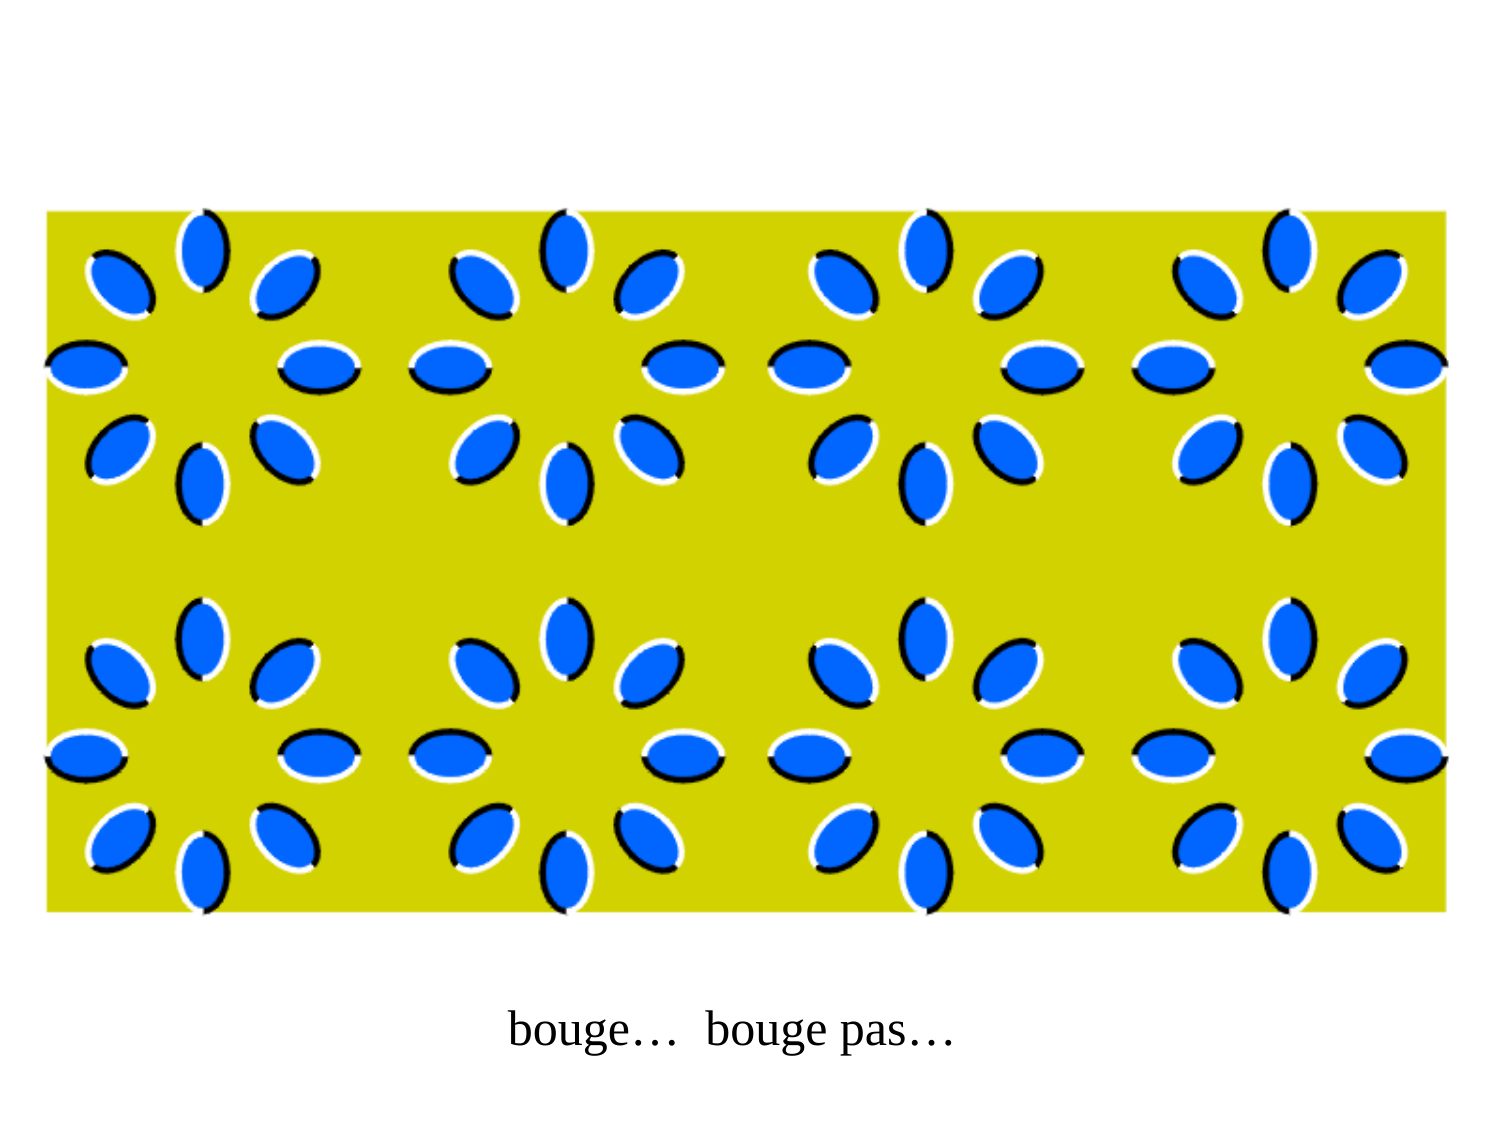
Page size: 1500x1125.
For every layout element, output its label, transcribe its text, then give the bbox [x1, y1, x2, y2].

text_box bouge… bouge pas… [430, 987, 1034, 1064]
picture [8, 173, 1492, 952]
